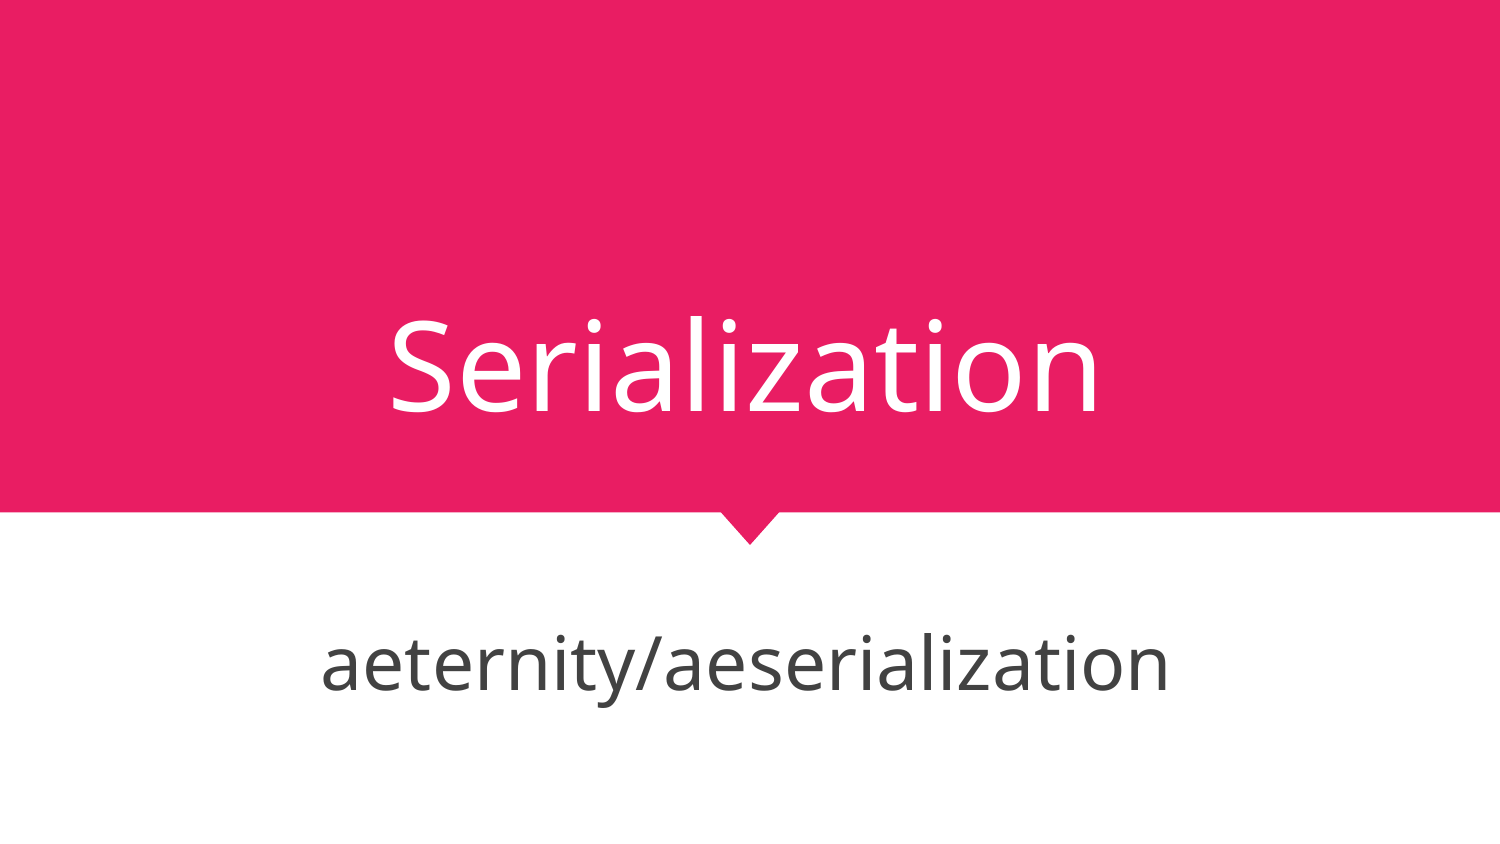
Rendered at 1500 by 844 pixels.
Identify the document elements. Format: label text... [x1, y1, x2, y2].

subtitle aeternity/aeserialization [67, 557, 1427, 765]
title Serialization [67, 105, 1427, 452]
